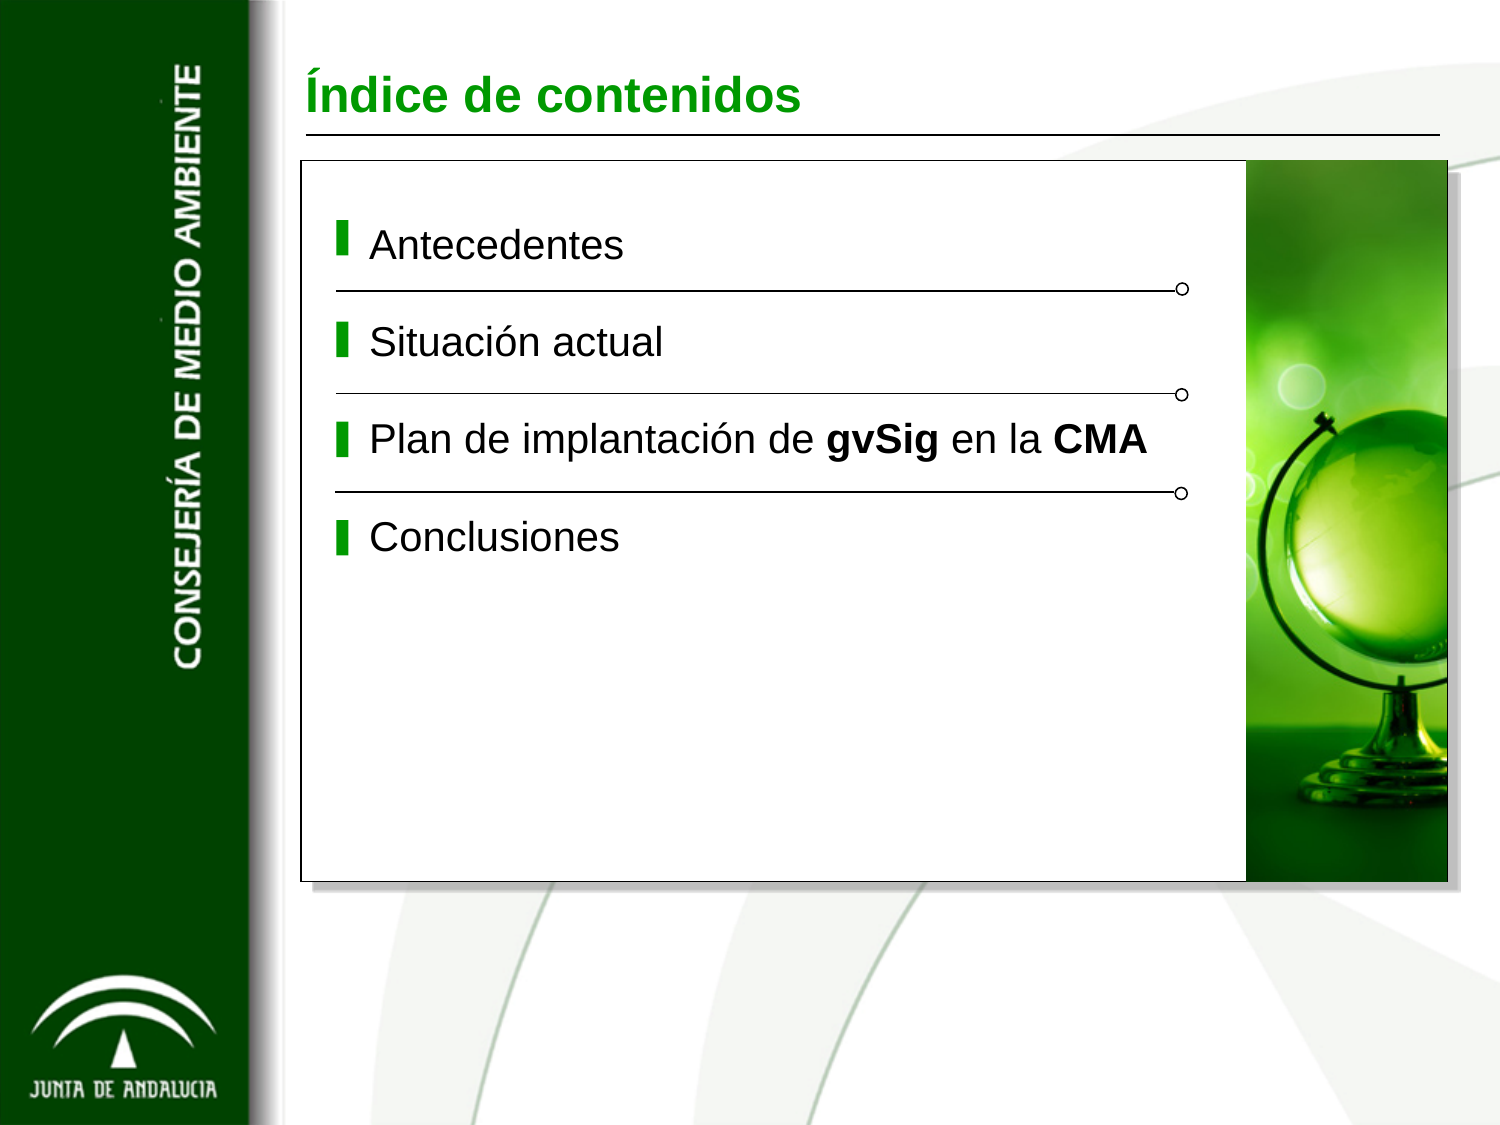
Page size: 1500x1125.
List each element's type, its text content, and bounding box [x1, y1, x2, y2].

text_box [1175, 388, 1188, 401]
picture [0, 0, 1500, 1125]
text_box [301, 160, 1246, 882]
text_box Índice de contenidos [290, 50, 1472, 136]
text_box [1175, 487, 1188, 500]
text_box [1176, 282, 1189, 296]
text_box Antecedentes Situación actual Plan de implantación de gvSig en la CMA Conclusiones [354, 210, 1246, 654]
